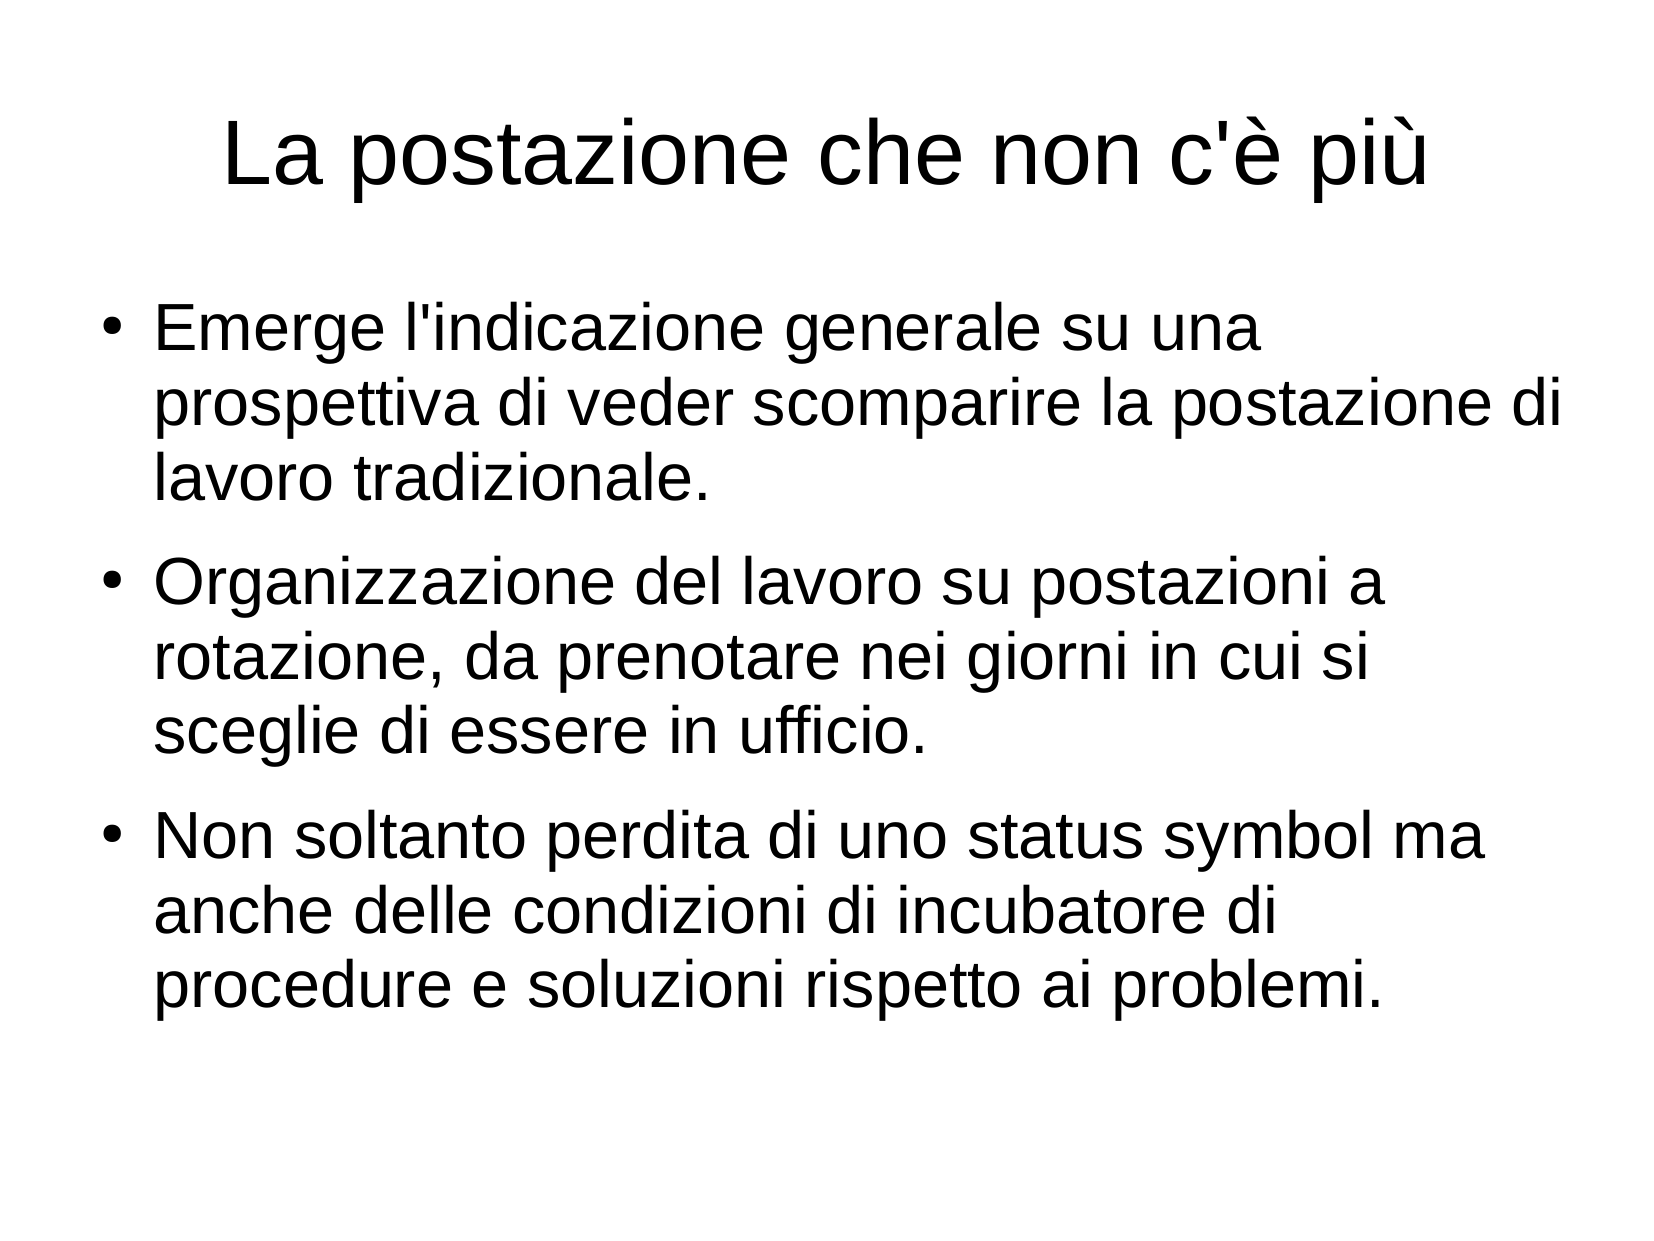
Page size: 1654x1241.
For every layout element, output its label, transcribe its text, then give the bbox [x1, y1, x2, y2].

title La postazione che non c'è più [82, 49, 1571, 257]
list Emerge l'indicazione generale su una prospettiva di veder scomparire la postazione di lavoro tradizionale. Organizzazione del lavoro su postazioni a rotazione, da prenotare nei giorni in cui si sceglie di essere in ufficio. Non soltanto perdita di uno status symbol ma anche delle condizioni di incubatore di procedure e soluzioni rispetto ai problemi. [82, 290, 1571, 1109]
